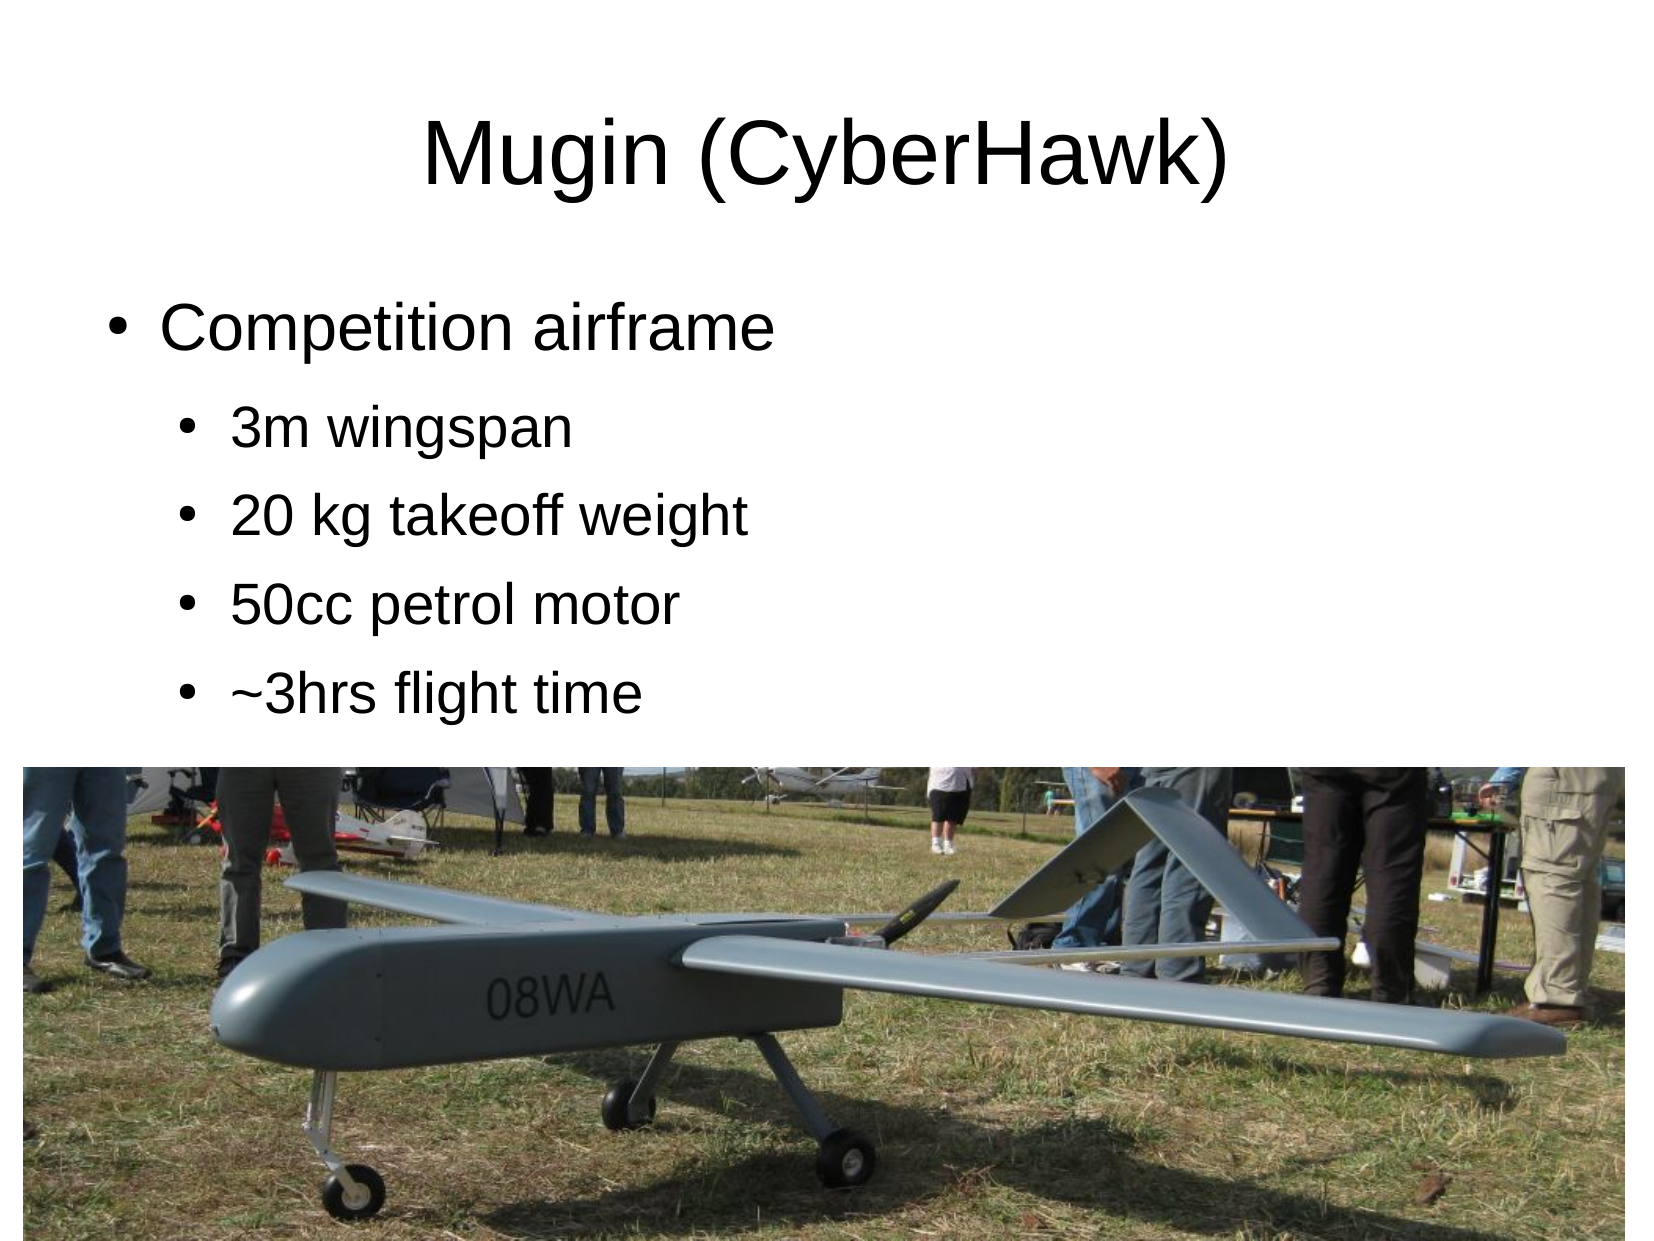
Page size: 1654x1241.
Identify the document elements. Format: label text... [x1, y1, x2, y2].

list Competition airframe 3m wingspan 20 kg takeoff weight 50cc petrol motor ~3hrs flight time [88, 290, 809, 739]
picture [23, 767, 1625, 1241]
title Mugin (CyberHawk) [82, 49, 1571, 257]
